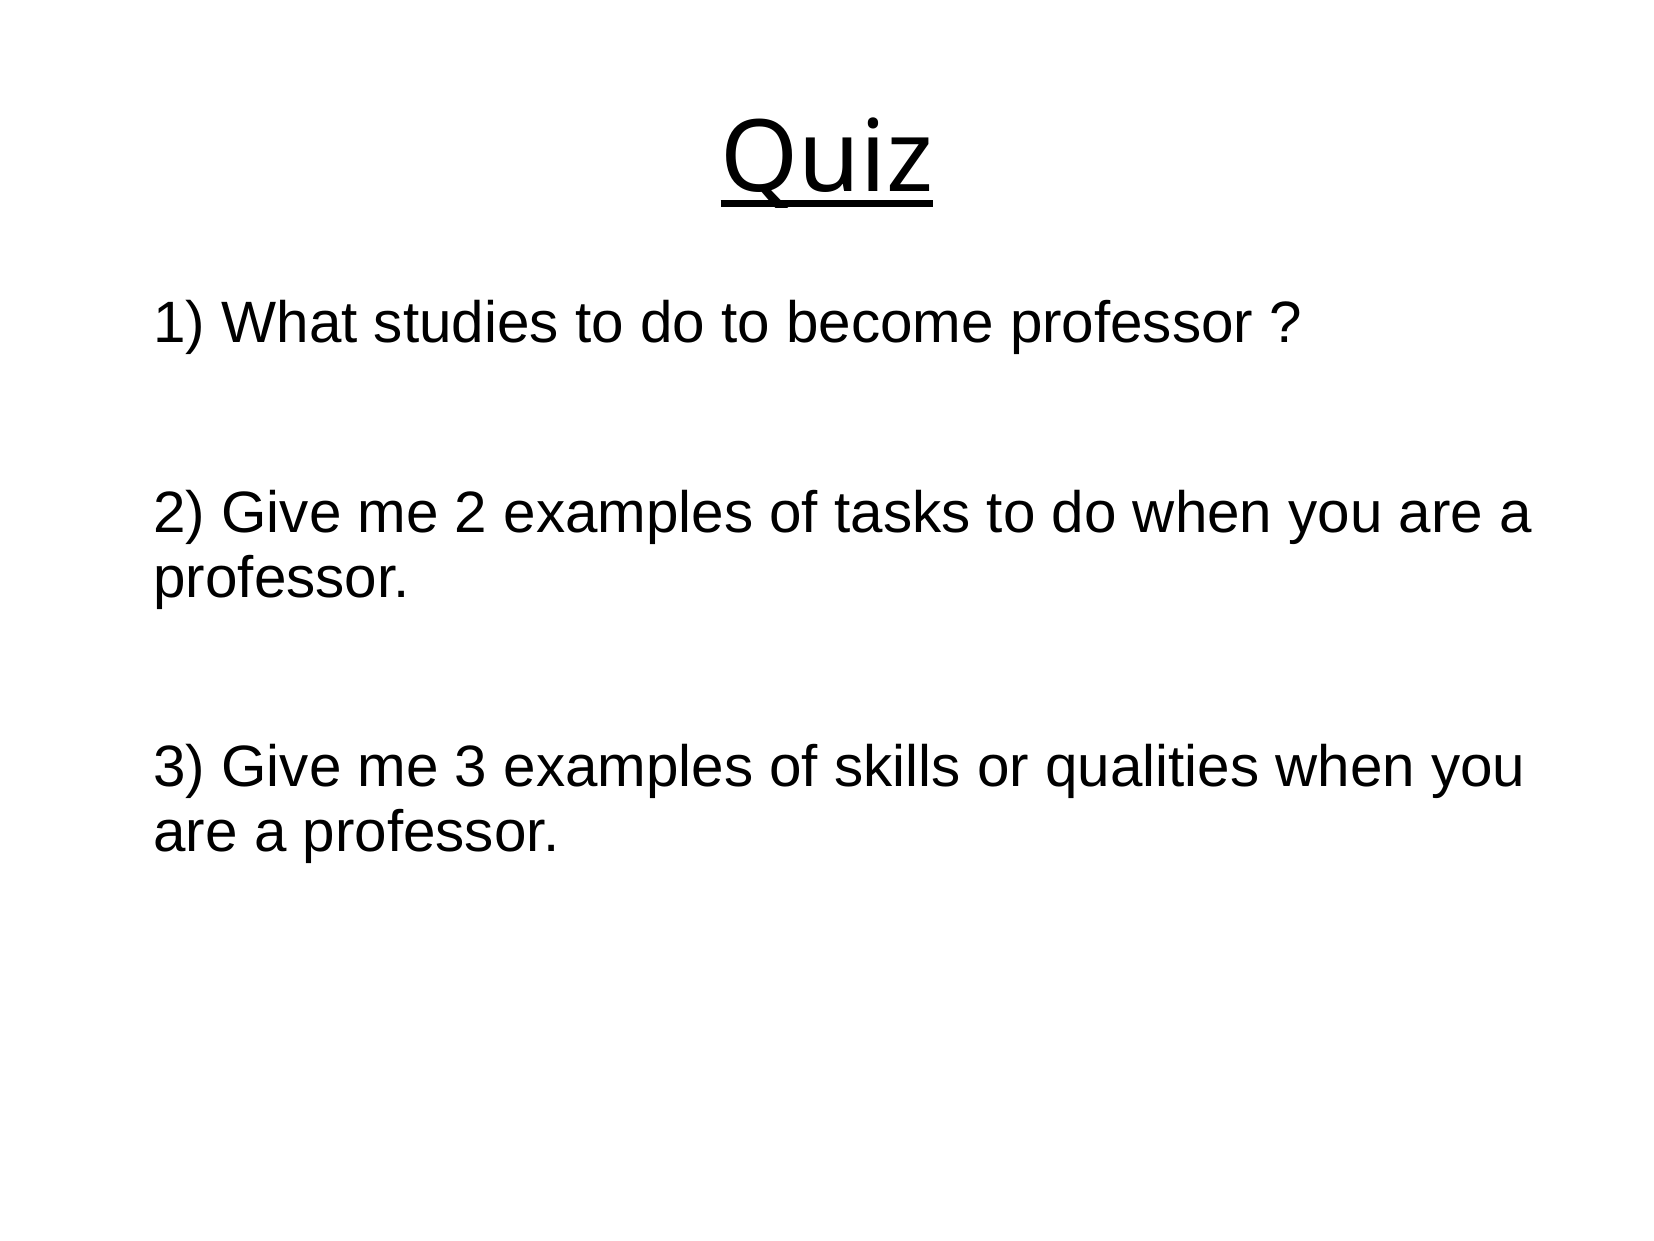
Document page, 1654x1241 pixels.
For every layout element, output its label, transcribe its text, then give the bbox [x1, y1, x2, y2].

title Quiz [82, 49, 1571, 257]
list 1) What studies to do to become professor ? 2) Give me 2 examples of tasks to do when you are a professor. 3) Give me 3 examples of skills or qualities when you are a professor. [82, 290, 1571, 1118]
